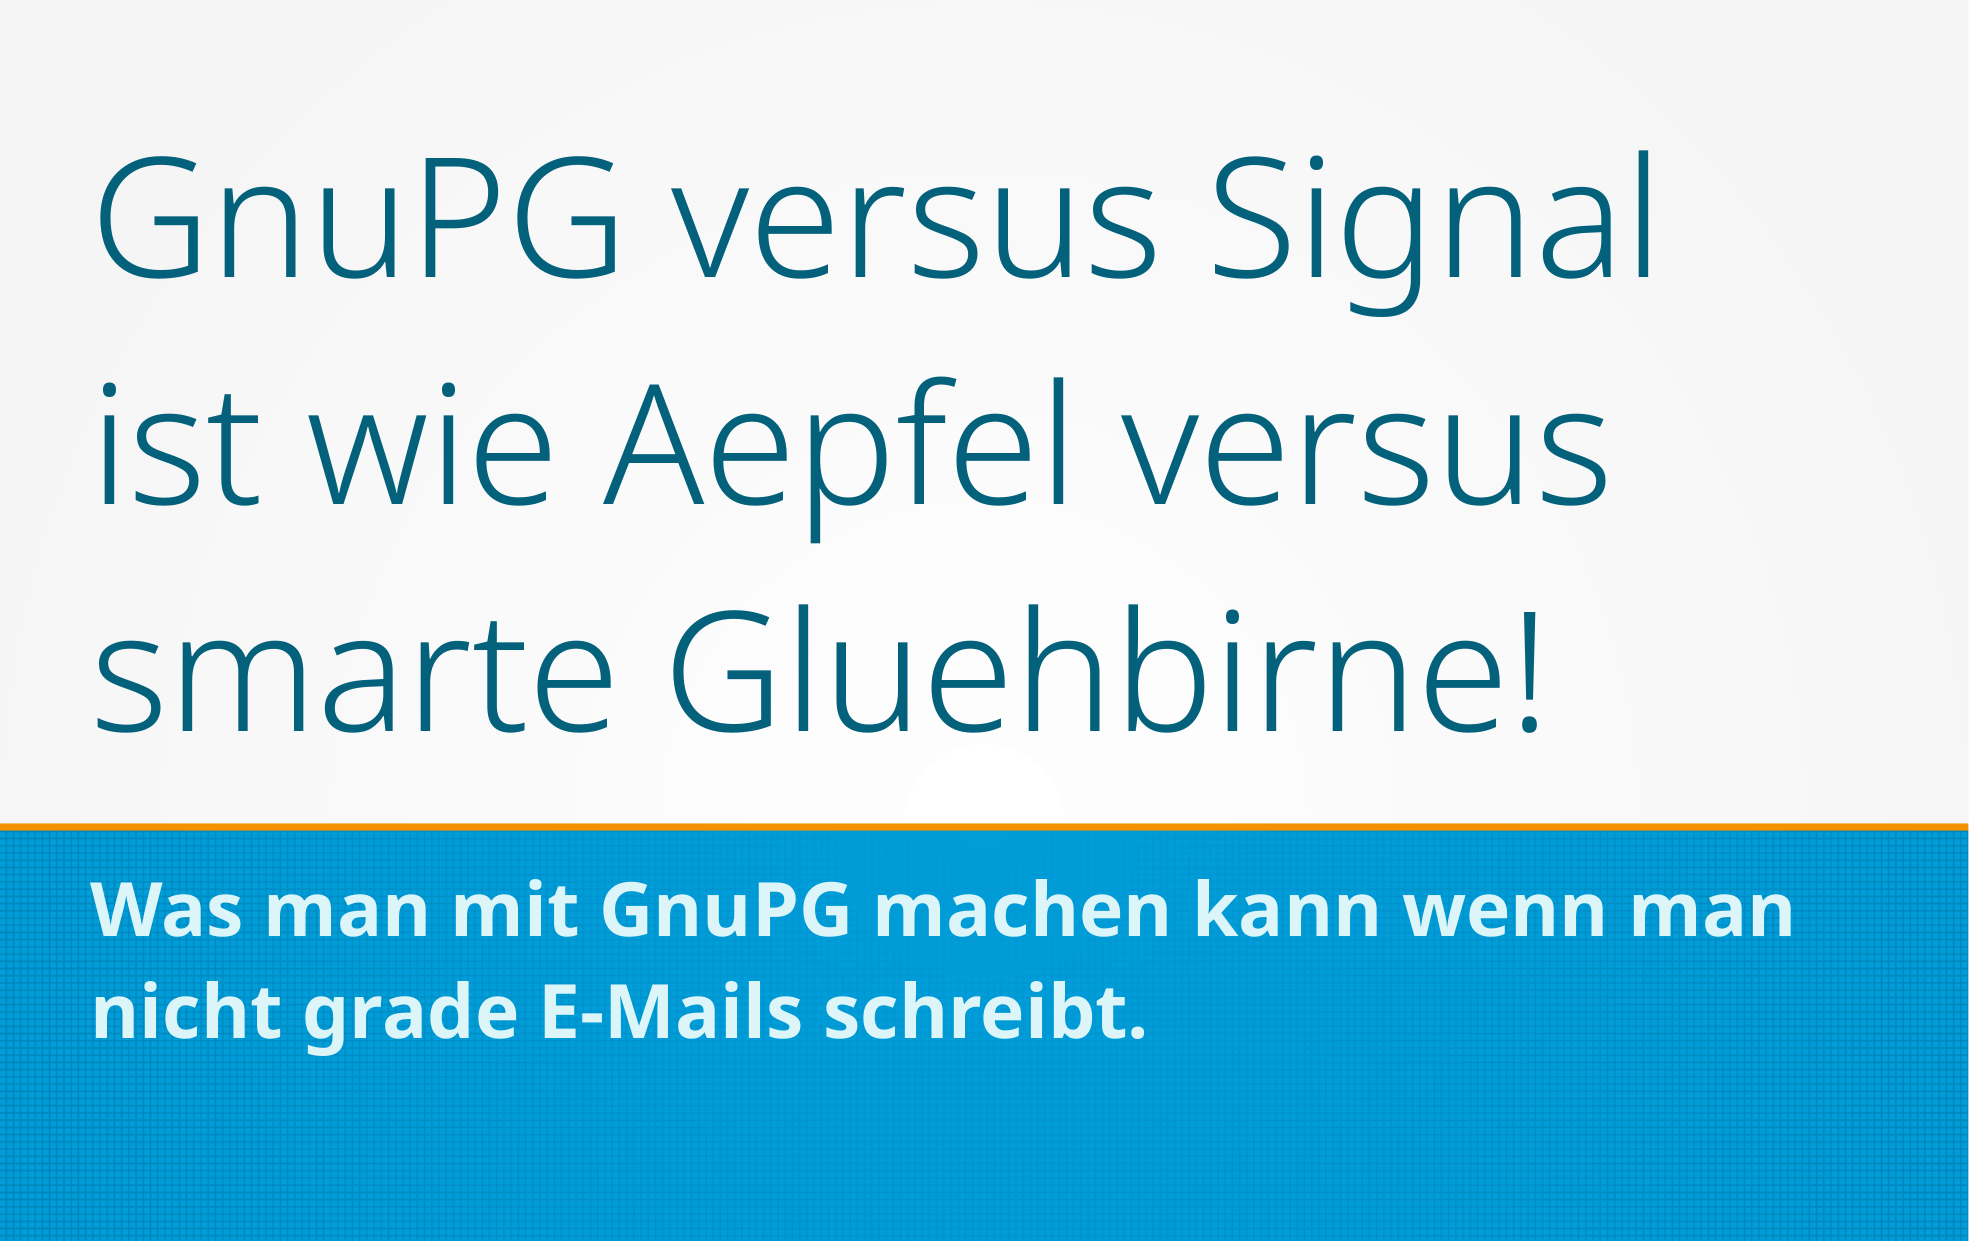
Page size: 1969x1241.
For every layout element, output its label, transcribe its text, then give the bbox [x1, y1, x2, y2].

picture [0, 0, 1969, 830]
title GnuPG versus Signal ist wie Aepfel versus smarte Gluehbirne! [90, 49, 1862, 781]
subtitle Was man mit GnuPG machen kann wenn man nicht grade E-Mails schreibt. [90, 855, 1861, 1111]
